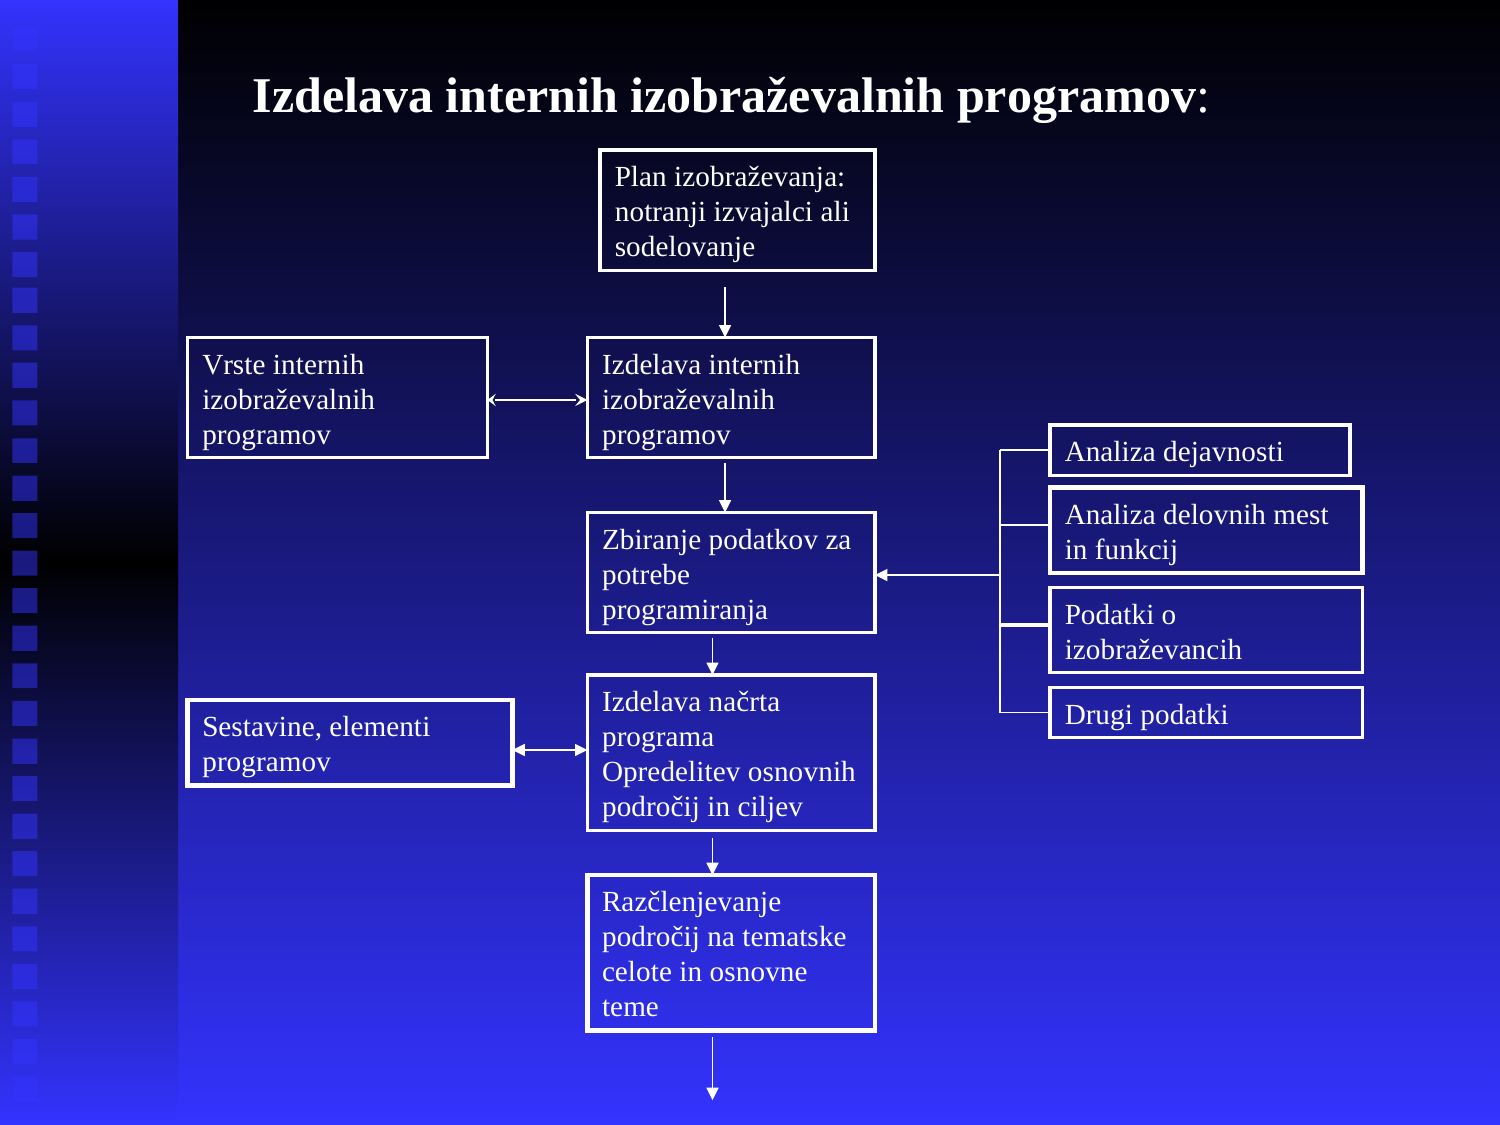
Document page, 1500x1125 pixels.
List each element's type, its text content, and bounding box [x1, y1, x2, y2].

text_box Vrste internih izobraževalnih programov [187, 337, 488, 458]
text_box Izdelava internih izobraževalnih programov: [237, 54, 1226, 131]
text_box Razčlenjevanje področij na tematske celote in osnovne teme [587, 874, 876, 1031]
text_box Izdelava načrta programa Opredelitev osnovnih področij in ciljev [587, 674, 876, 831]
text_box Analiza dejavnosti [1050, 424, 1351, 476]
text_box Analiza delovnih mest in funkcij [1050, 487, 1363, 573]
text_box Podatki o izobraževancih [1050, 587, 1363, 673]
text_box Sestavine, elementi programov [187, 699, 513, 786]
text_box Zbiranje podatkov za potrebe programiranja [587, 512, 876, 633]
text_box Drugi podatki [1050, 687, 1363, 738]
text_box Plan izobraževanja: notranji izvajalci ali sodelovanje [599, 149, 876, 271]
text_box Izdelava internih izobraževalnih programov [587, 337, 876, 458]
